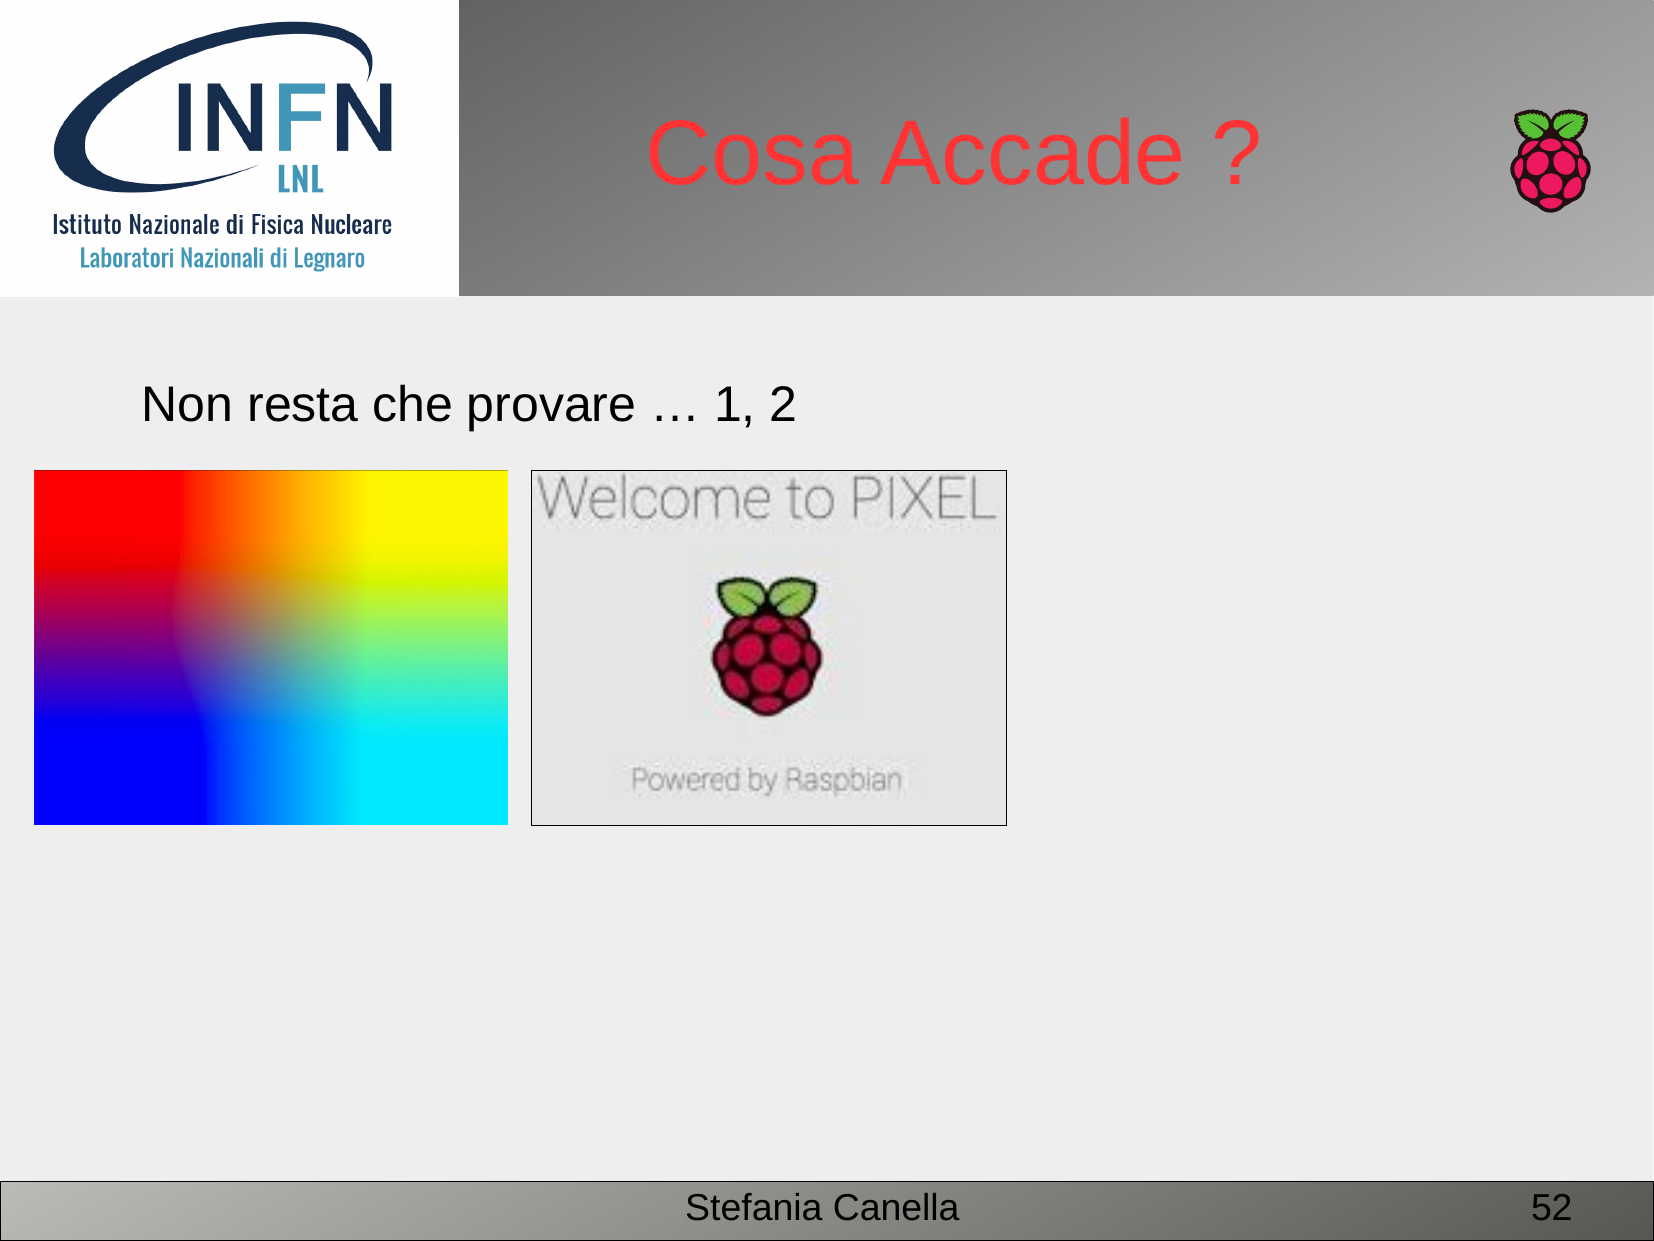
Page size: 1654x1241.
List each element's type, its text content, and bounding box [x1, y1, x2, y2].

text_box Stefania Canella [670, 1178, 984, 1241]
picture [531, 470, 1007, 826]
picture [0, 0, 459, 297]
text_box Non resta che provare … 1, 2 [82, 373, 1571, 436]
text_box 34 [1516, 1178, 1654, 1241]
title Cosa Accade ? [459, 49, 1571, 257]
text_box [459, 0, 1654, 296]
picture [34, 470, 508, 826]
text_box [0, 1181, 670, 1241]
text_box [984, 1181, 1516, 1241]
